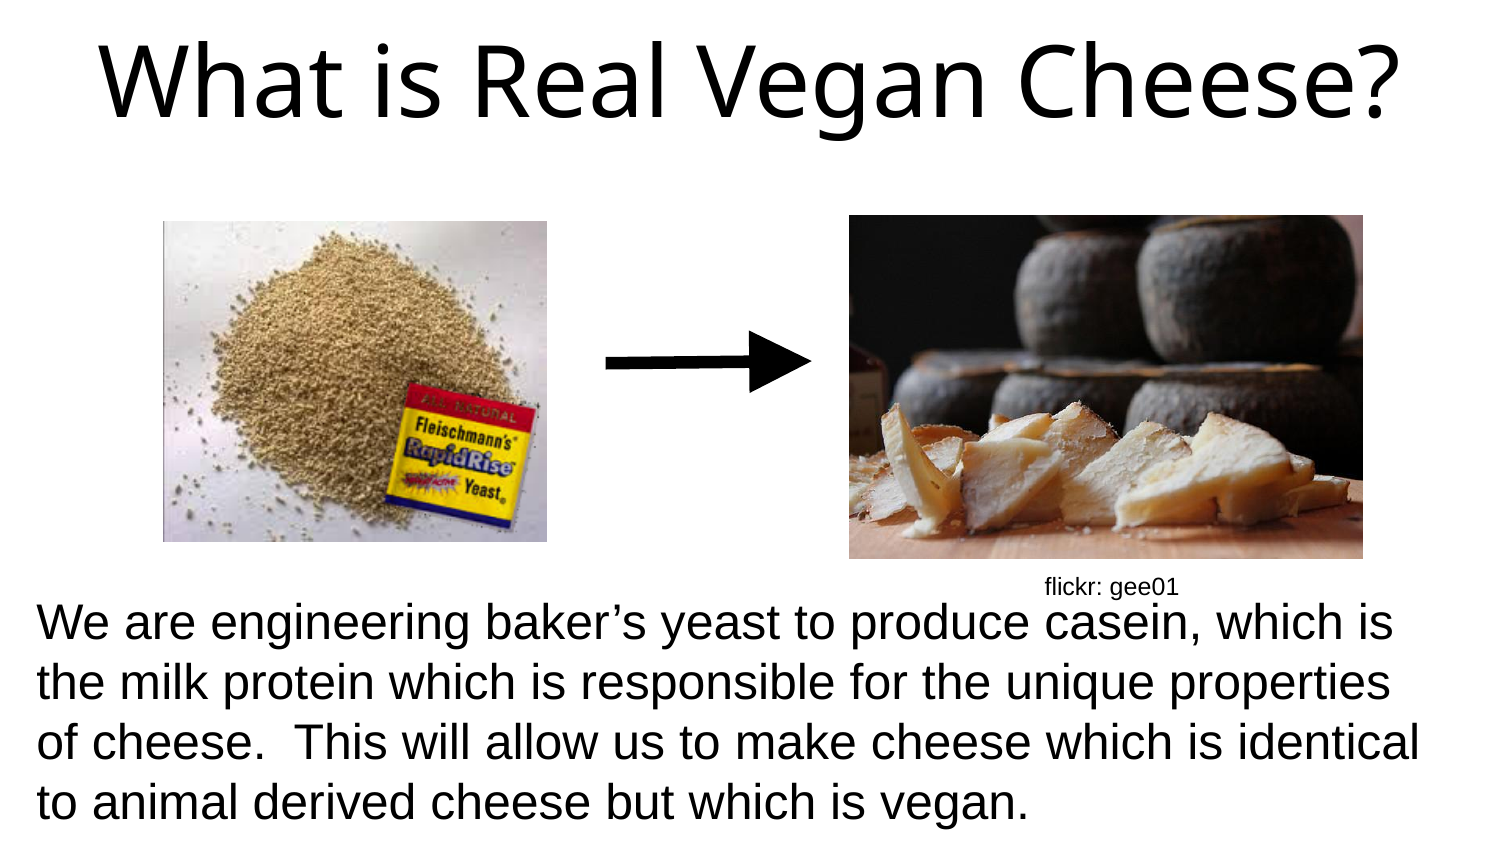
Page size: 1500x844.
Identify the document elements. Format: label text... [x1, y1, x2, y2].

picture [163, 221, 547, 542]
text_box What is Real Vegan Cheese? [0, 2, 1500, 139]
picture [849, 215, 1363, 559]
text_box flickr: gee01 [889, 555, 1335, 601]
text_box We are engineering baker’s yeast to produce casein, which is the milk protein which is responsible for the unique properties of cheese. This will allow us to make cheese which is identical to animal derived cheese but which is vegan. [21, 574, 1457, 844]
